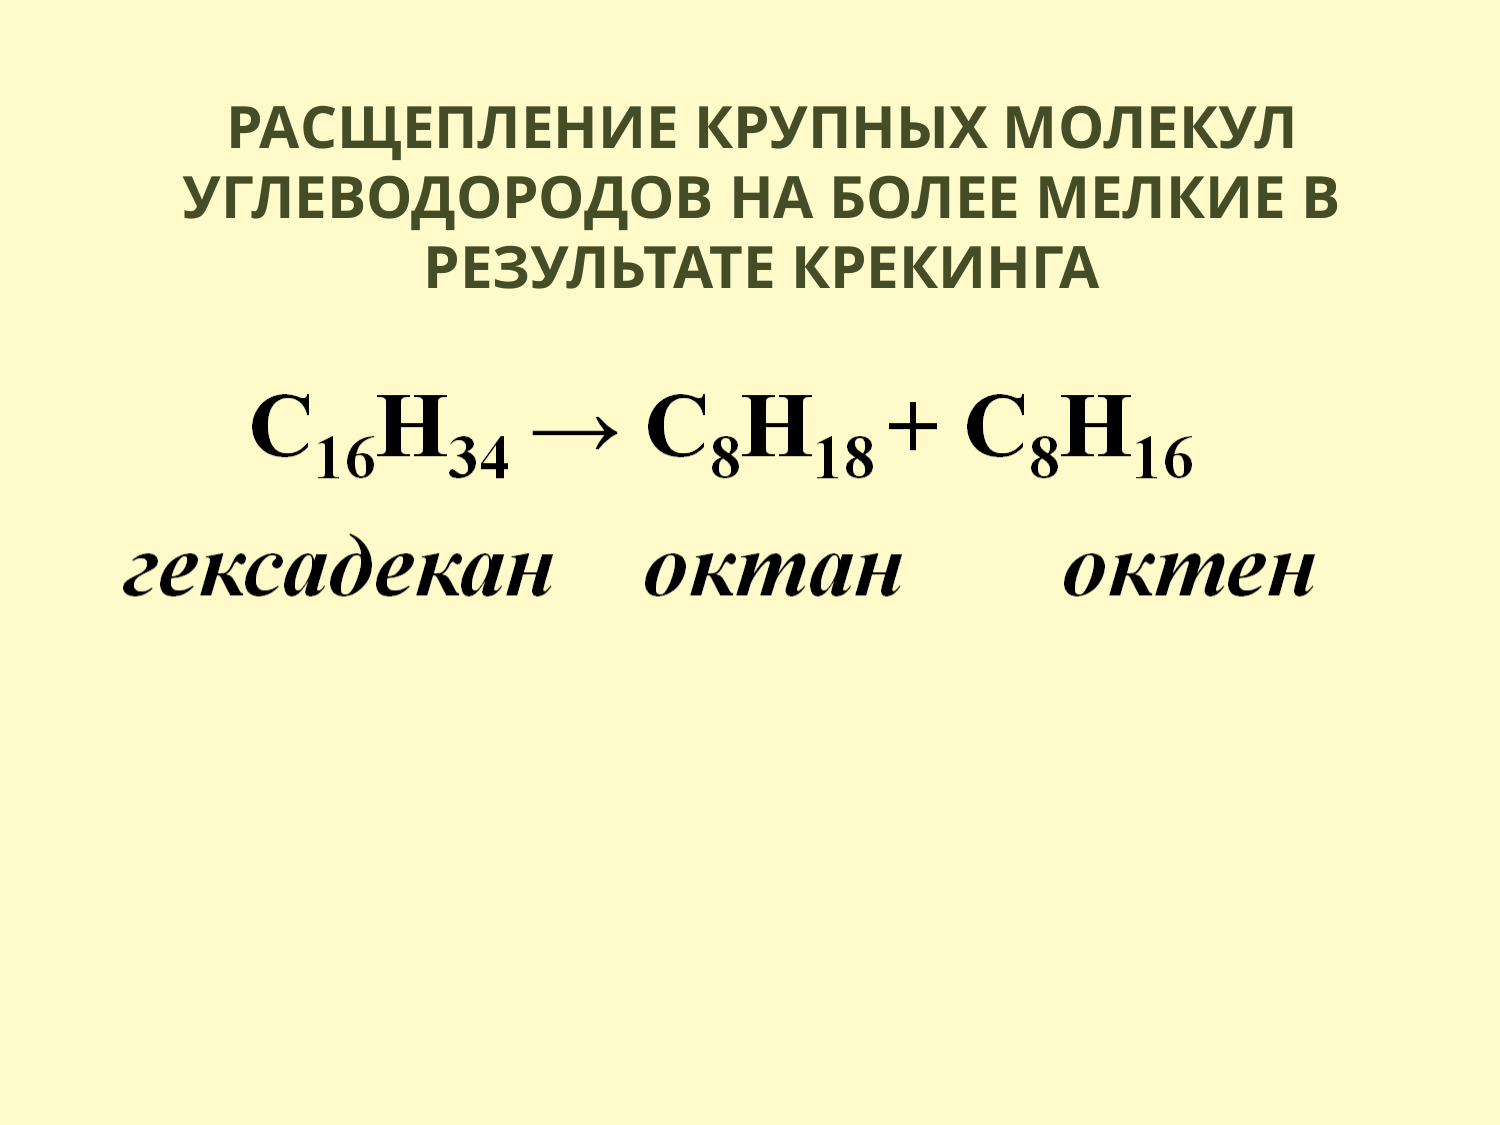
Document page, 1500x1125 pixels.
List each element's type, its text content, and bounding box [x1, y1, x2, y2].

picture [62, 340, 1379, 944]
title расщепление крупных молекул углеводородов на более мелкие в результате крекинга [49, 75, 1475, 315]
